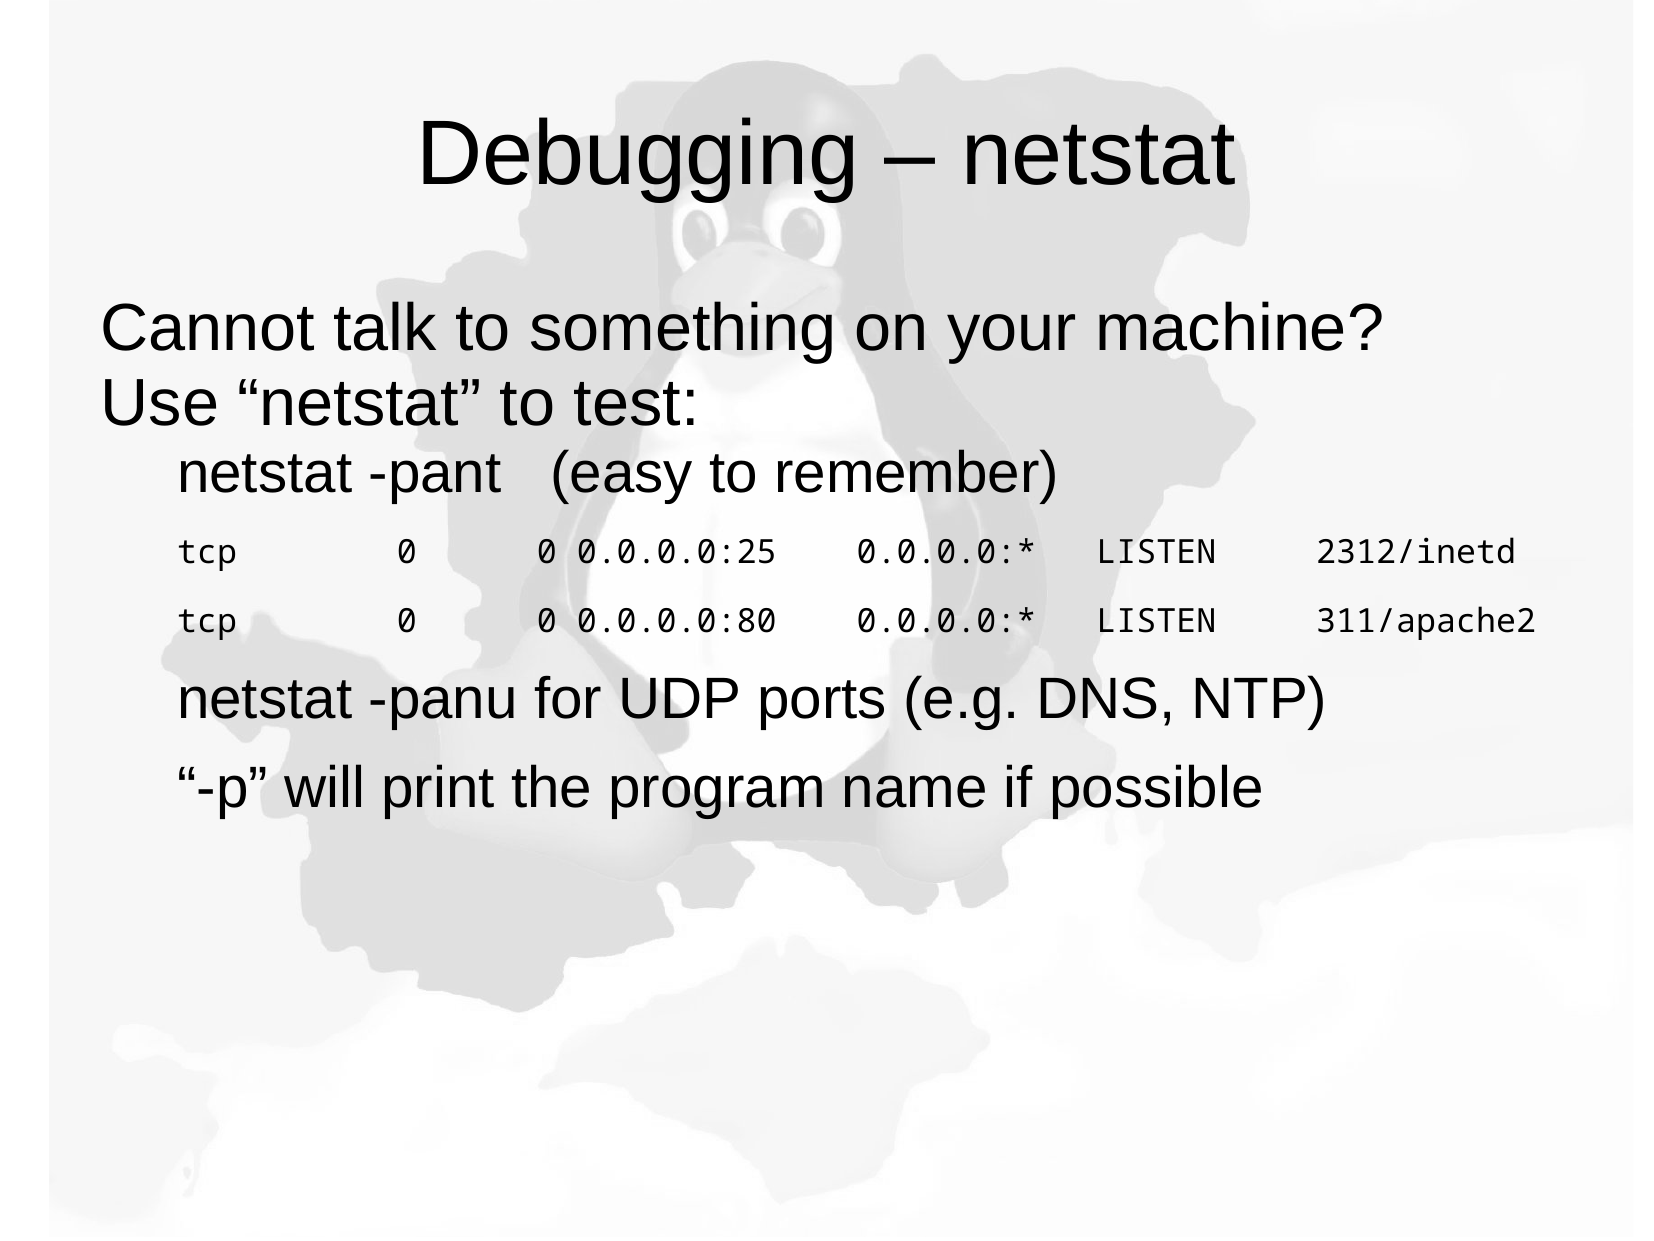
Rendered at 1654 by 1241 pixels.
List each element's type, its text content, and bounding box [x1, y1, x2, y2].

title Debugging – netstat [82, 49, 1571, 257]
picture [49, 0, 1634, 1237]
list Cannot talk to something on your machine? Use “netstat” to test: netstat -pant (easy to remember) tcp 0 0 0.0.0.0:25 0.0.0.0:* LISTEN 2312/inetd tcp 0 0 0.0.0.0:80 0.0.0.0:* LISTEN 311/apache2 netstat -panu for UDP ports (e.g. DNS, NTP) “-p” will print the program name if possible [82, 290, 1571, 1109]
